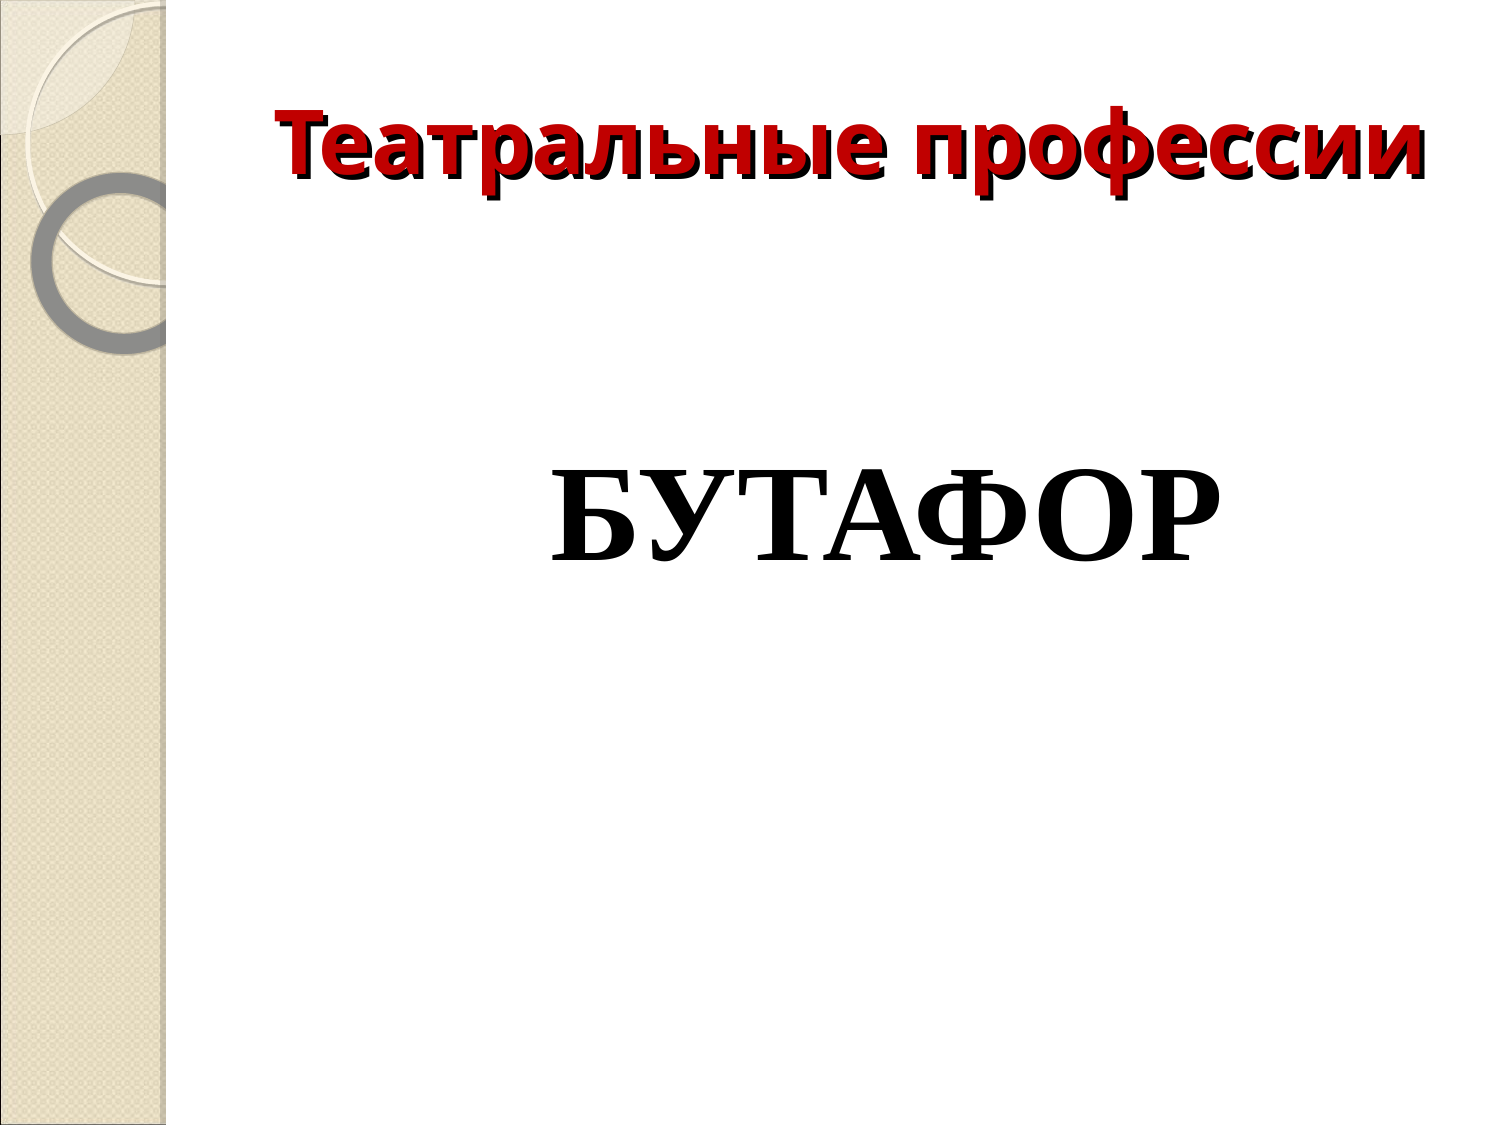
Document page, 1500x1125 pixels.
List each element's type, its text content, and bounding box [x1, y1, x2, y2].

list БУТАФОР [235, 237, 1466, 1026]
title Театральные профессии [235, 45, 1466, 233]
